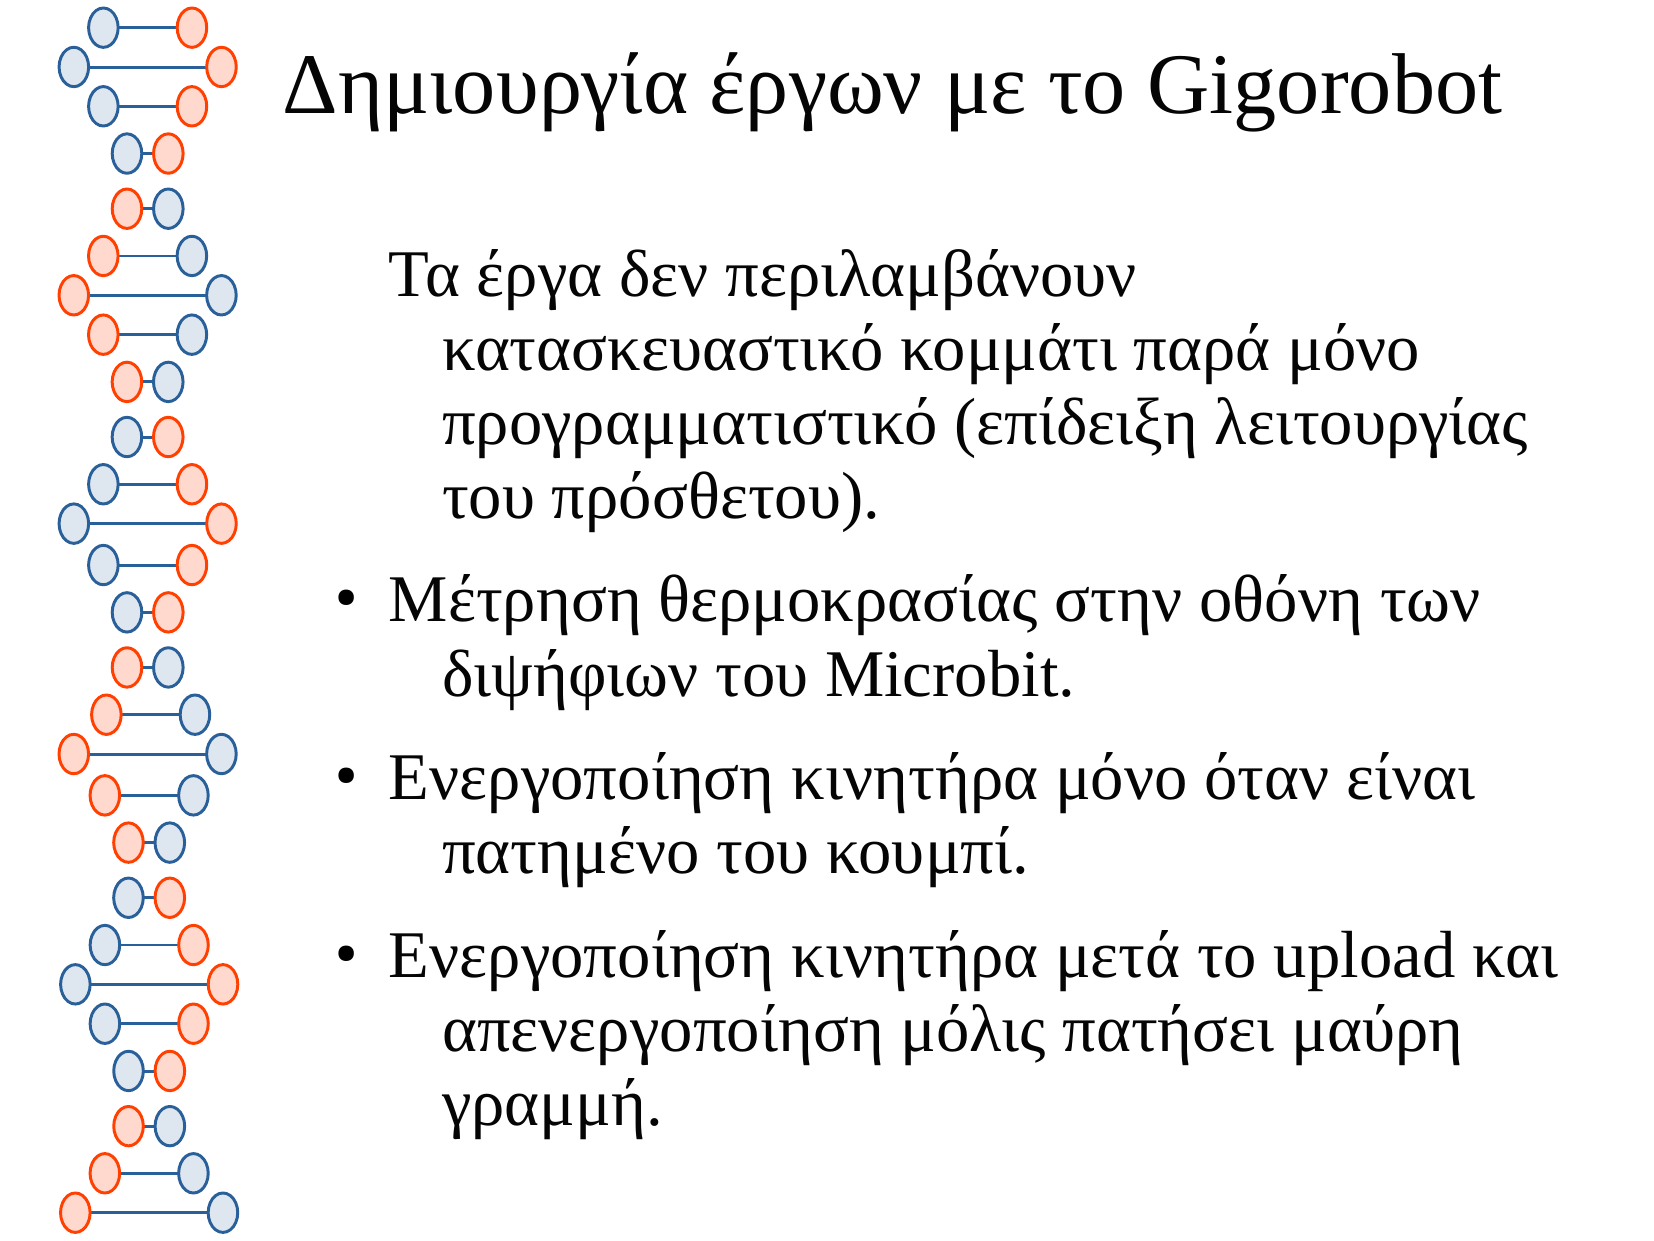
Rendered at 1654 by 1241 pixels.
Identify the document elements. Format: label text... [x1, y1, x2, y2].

title Δημιουργία έργων με το Gigorobot [148, 32, 1638, 137]
list Τα έργα δεν περιλαμβάνουν κατασκευαστικό κομμάτι παρά μόνο προγραμματιστικό (επίδειξη λειτουργίας του πρόσθετου). Μέτρηση θερμοκρασίας στην οθόνη των διψήφιων του Microbit. Ενεργοποίηση κινητήρα μόνο όταν είναι πατημένο του κουμπί. Ενεργοποίηση κινητήρα μετά το upload και απενεργοποίηση μόλις πατήσει μαύρη γραμμή. [300, 236, 1591, 1204]
